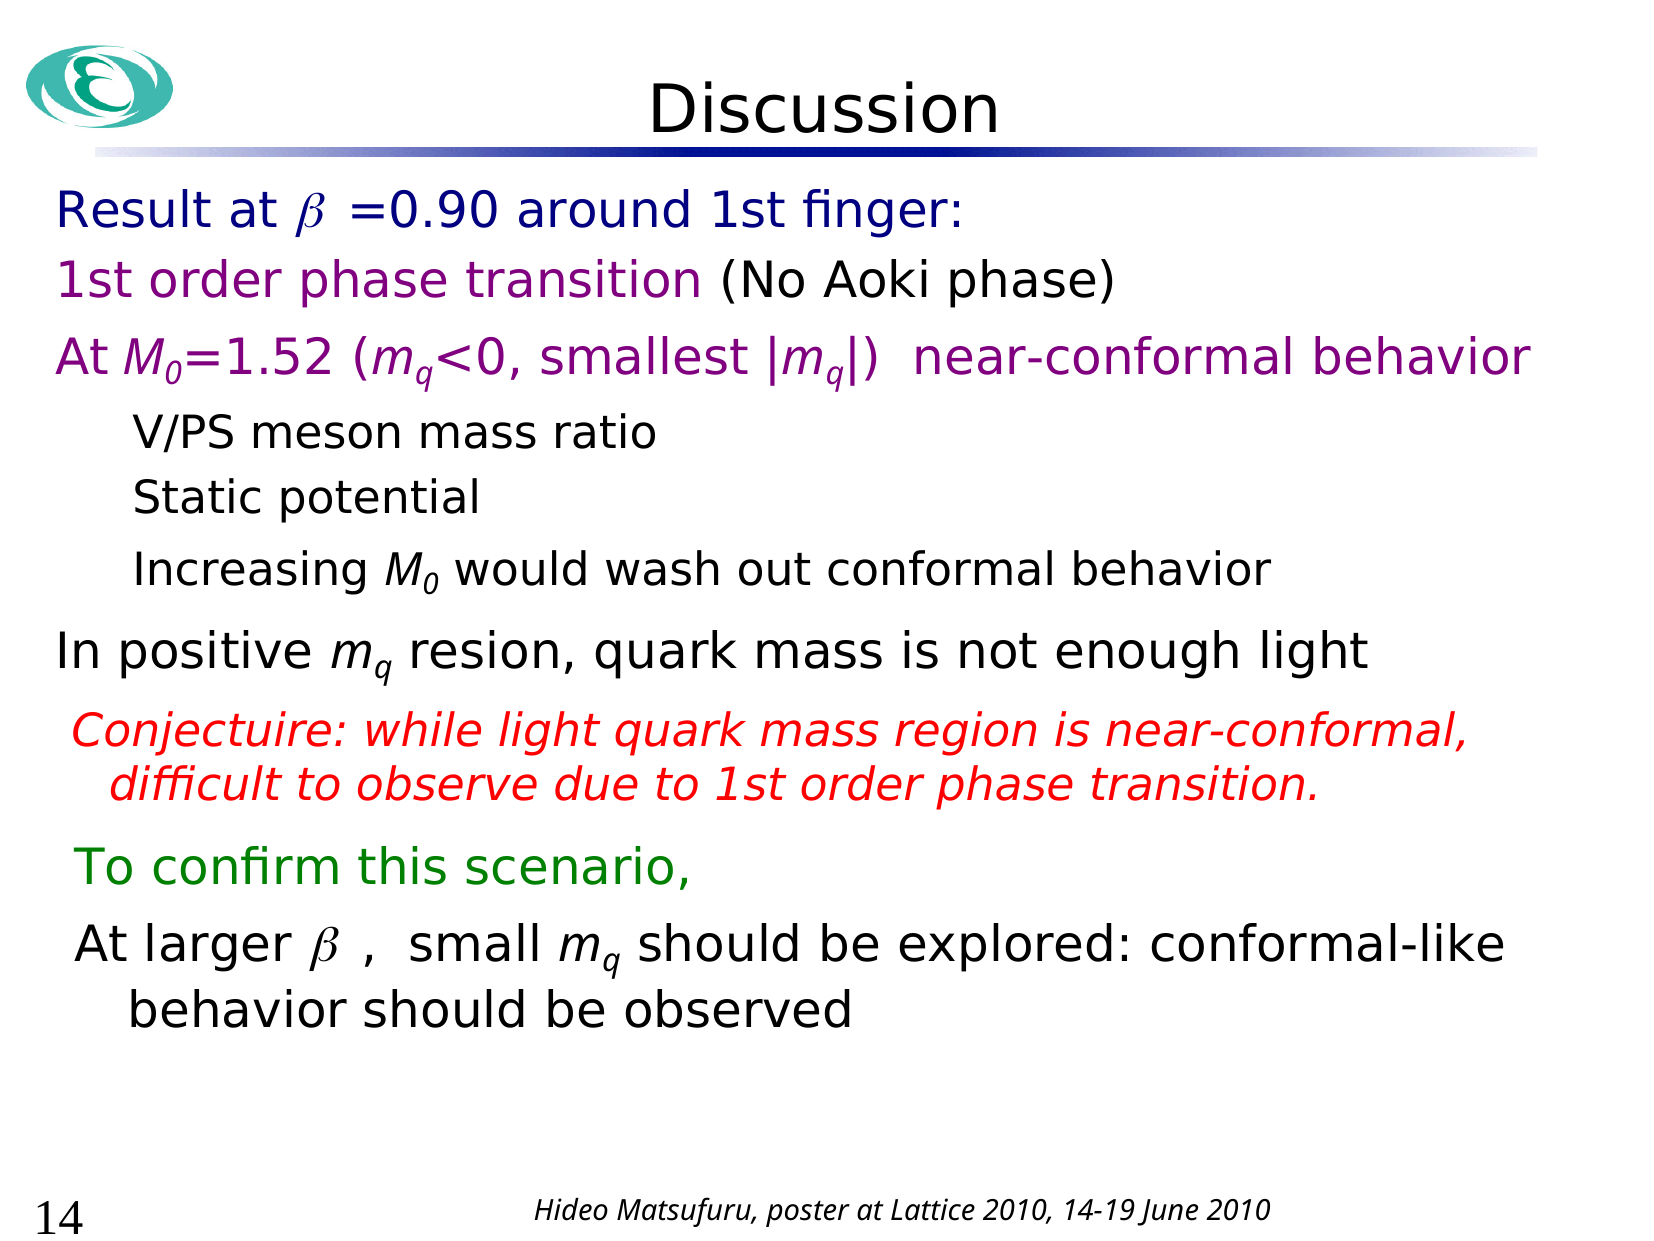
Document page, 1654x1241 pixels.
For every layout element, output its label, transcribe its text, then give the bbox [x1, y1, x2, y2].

picture [1450, 147, 1538, 157]
list To confirm this scenario, At larger  , small mq should be explored: conformal-like behavior should be observed [56, 838, 1509, 1208]
title Discussion [201, 56, 1450, 163]
picture [20, 37, 179, 136]
list Result at  =0.90 around 1st finger: 1st order phase transition (No Aoki phase) At M0=1.52 (mq<0, smallest |mq|) near-conformal behavior V/PS meson mass ratio Static potential Increasing M0 would wash out conformal behavior In positive mq resion, quark mass is not enough light Conjectuire: while light quark mass region is near-conformal, difficult to observe due to 1st order phase transition. [37, 180, 1609, 811]
picture [95, 147, 201, 157]
